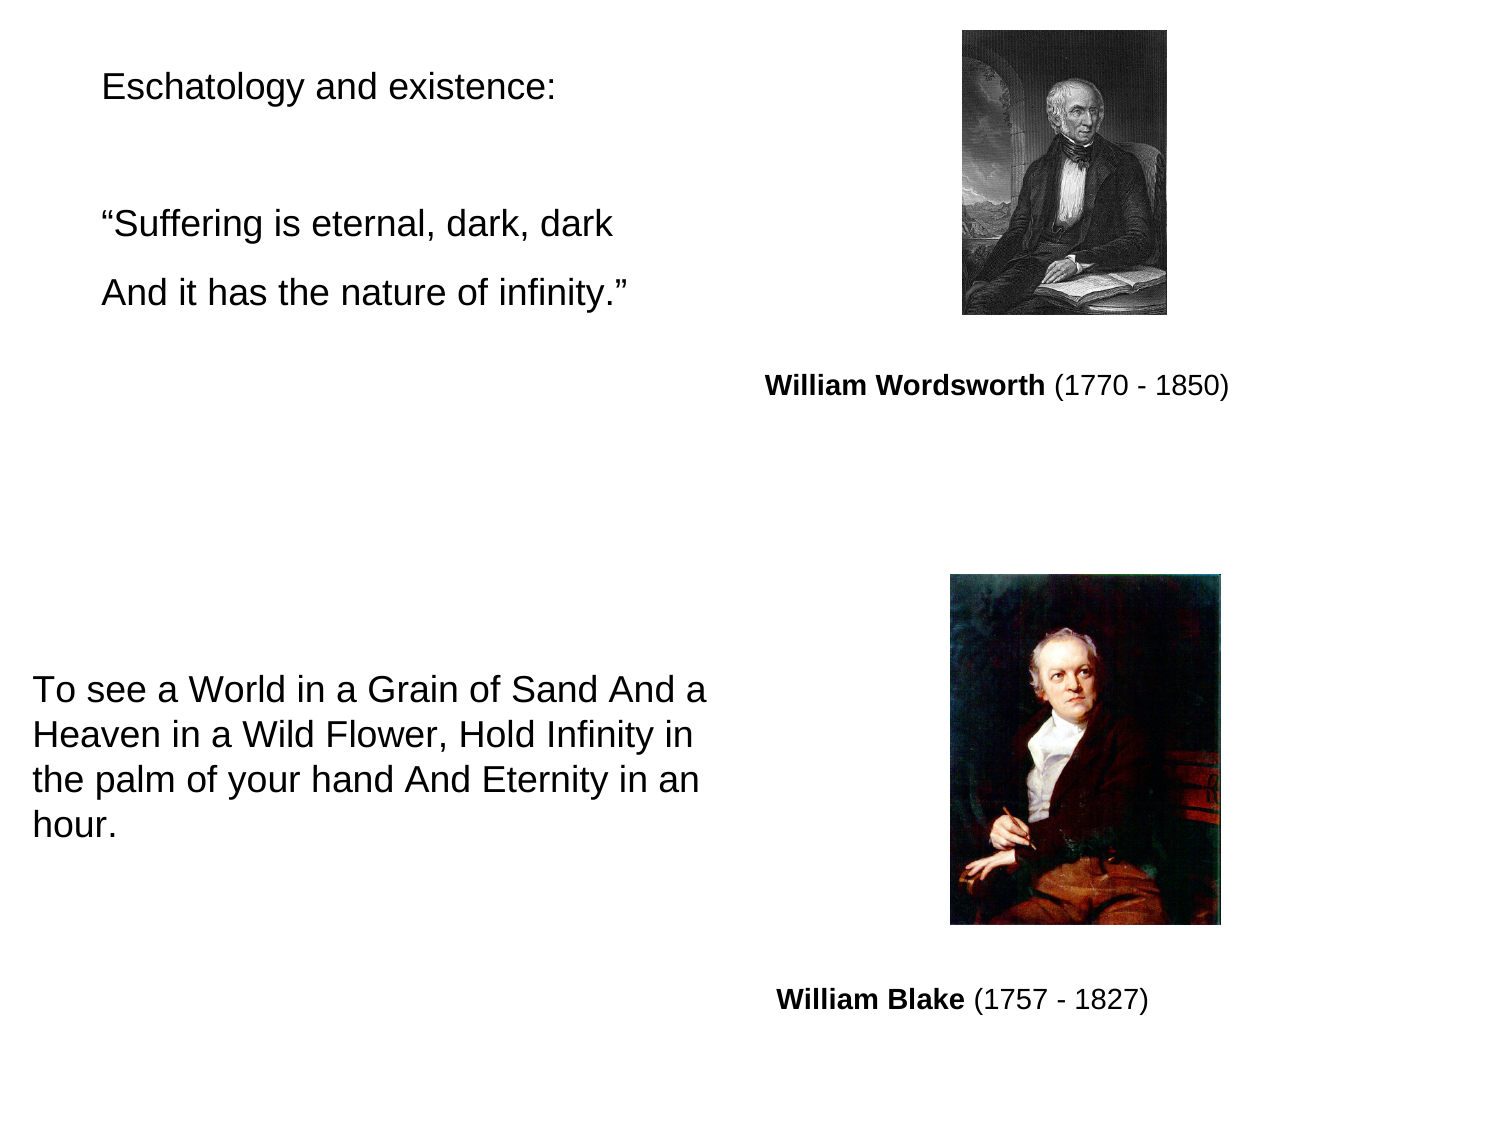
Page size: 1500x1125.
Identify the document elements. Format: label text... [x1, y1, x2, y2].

text_box William Wordsworth (1770 - 1850) [750, 349, 1471, 411]
text_box William Blake (1757 - 1827) [761, 964, 1471, 1025]
text_box To see a World in a Grain of Sand And a Heaven in a Wild Flower, Hold Infinity in the palm of your hand And Eternity in an hour. [17, 656, 751, 853]
text_box Eschatology and existence: “Suffering is eternal, dark, dark And it has the nature of infinity.” [86, 54, 819, 321]
picture [962, 30, 1167, 315]
picture [950, 574, 1221, 925]
